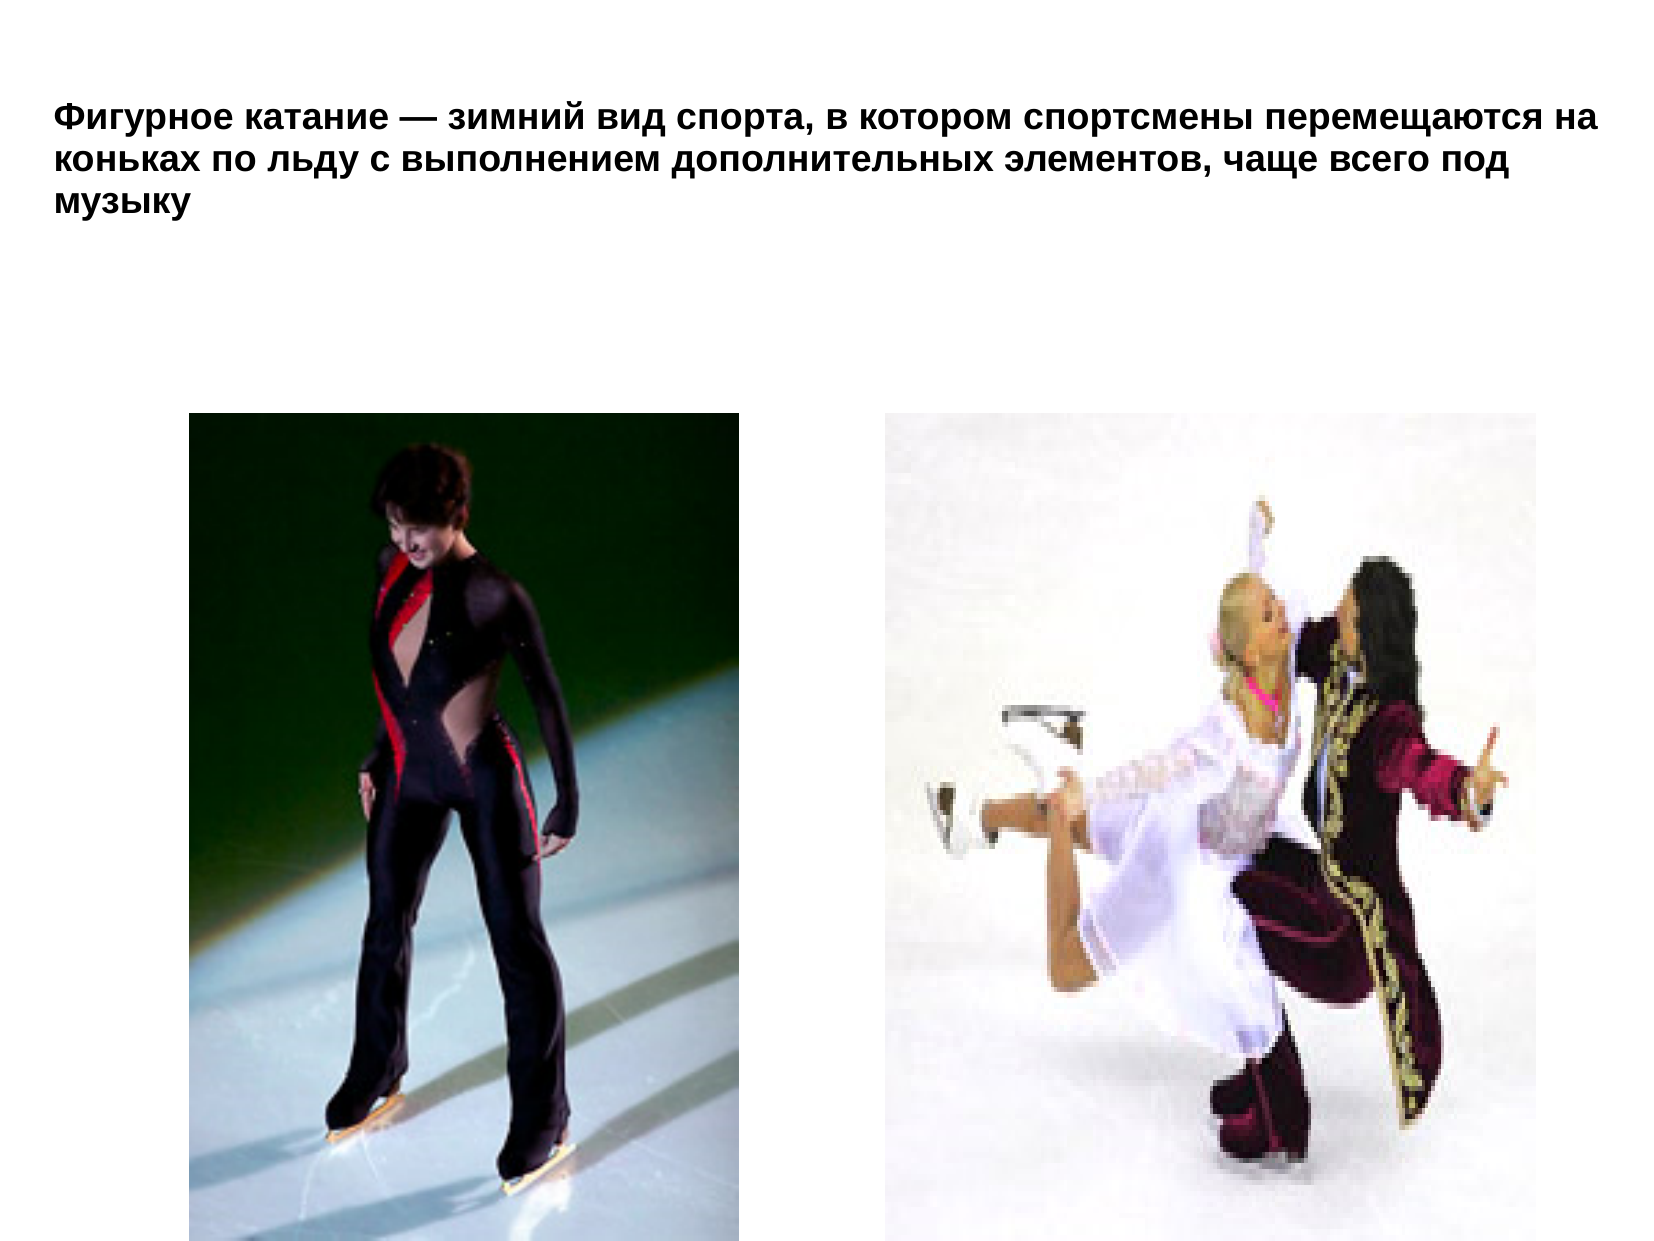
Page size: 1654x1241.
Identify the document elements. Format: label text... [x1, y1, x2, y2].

picture [885, 413, 1536, 1241]
picture [189, 413, 739, 1241]
text_box Фигурное катание — зимний вид спорта, в котором спортсмены перемещаются на коньках по льду с выполнением дополнительных элементов, чаще всего под музыку [38, 88, 1625, 234]
